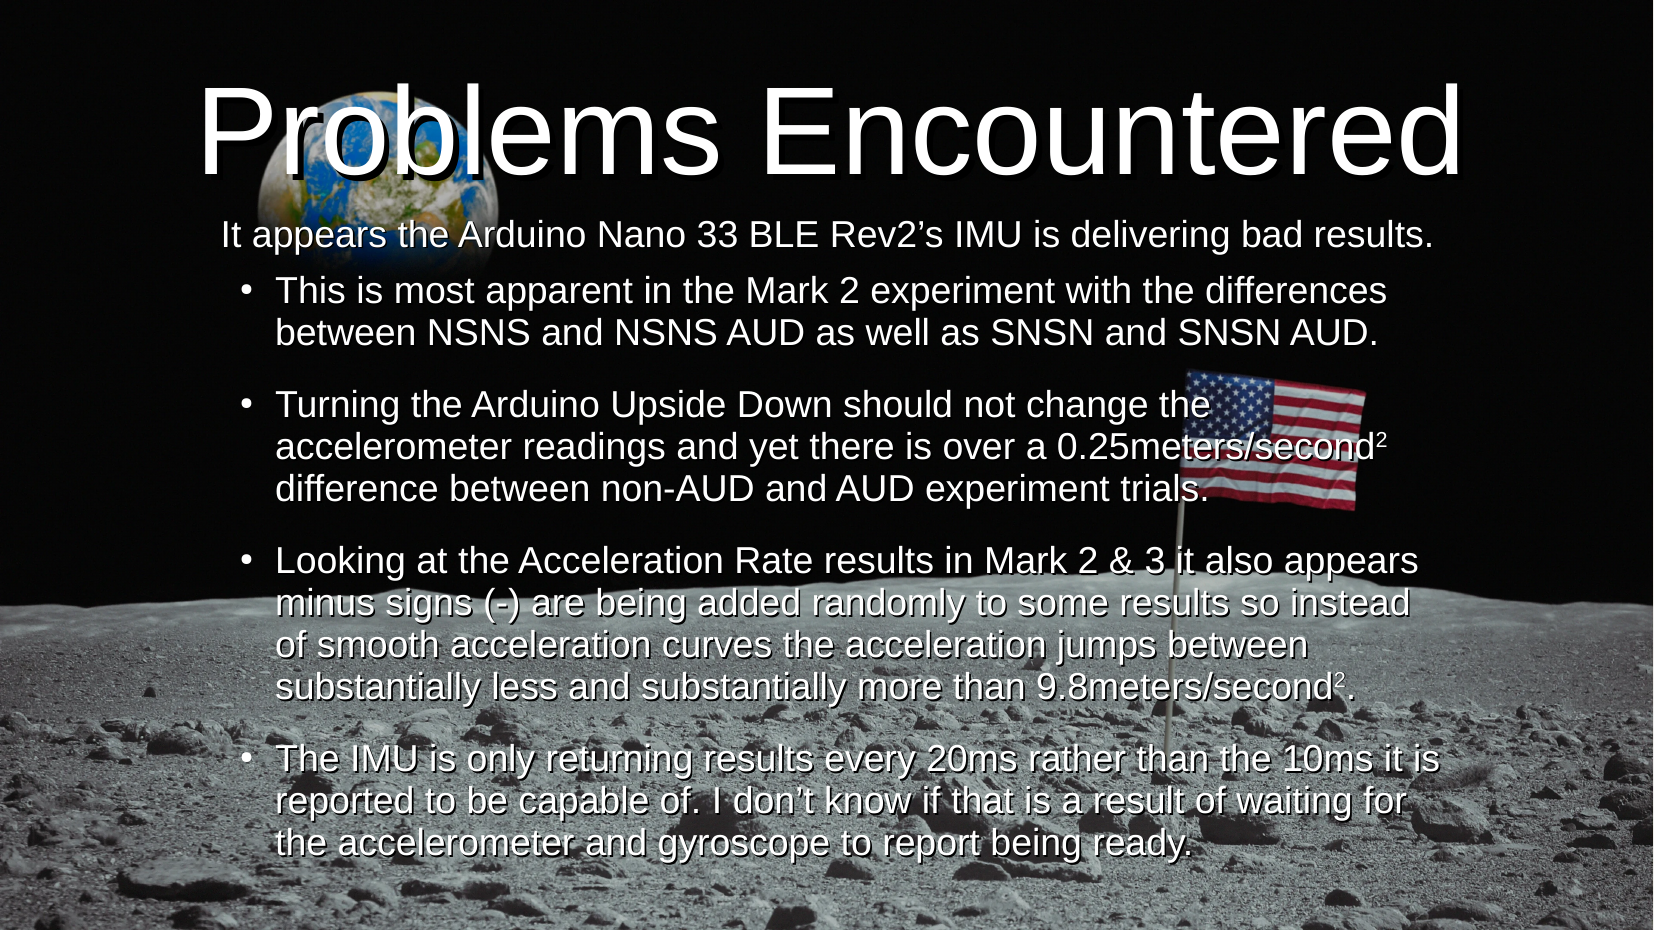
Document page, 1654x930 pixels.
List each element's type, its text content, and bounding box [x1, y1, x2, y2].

text_box It appears the Arduino Nano 33 BLE Rev2’s IMU is delivering bad results. [205, 205, 1463, 263]
picture [0, 0, 1654, 930]
title Problems Encountered [87, 37, 1576, 226]
text_box This is most apparent in the Mark 2 experiment with the differences between NSNS and NSNS AUD as well as SNSN and SNSN AUD. Turning the Arduino Upside Down should not change the accelerometer readings and yet there is over a 0.25meters/second2 difference between non-AUD and AUD experiment trials. Looking at the Acceleration Rate results in Mark 2 & 3 it also appears minus signs (-) are being added randomly to some results so instead of smooth acceleration curves the acceleration jumps between substantially less and substantially more than 9.8meters/second2. The IMU is only returning results every 20ms rather than the 10ms it is reported to be capable of. I don’t know if that is a result of waiting for the accelerometer and gyroscope to report being ready. [225, 263, 1463, 914]
